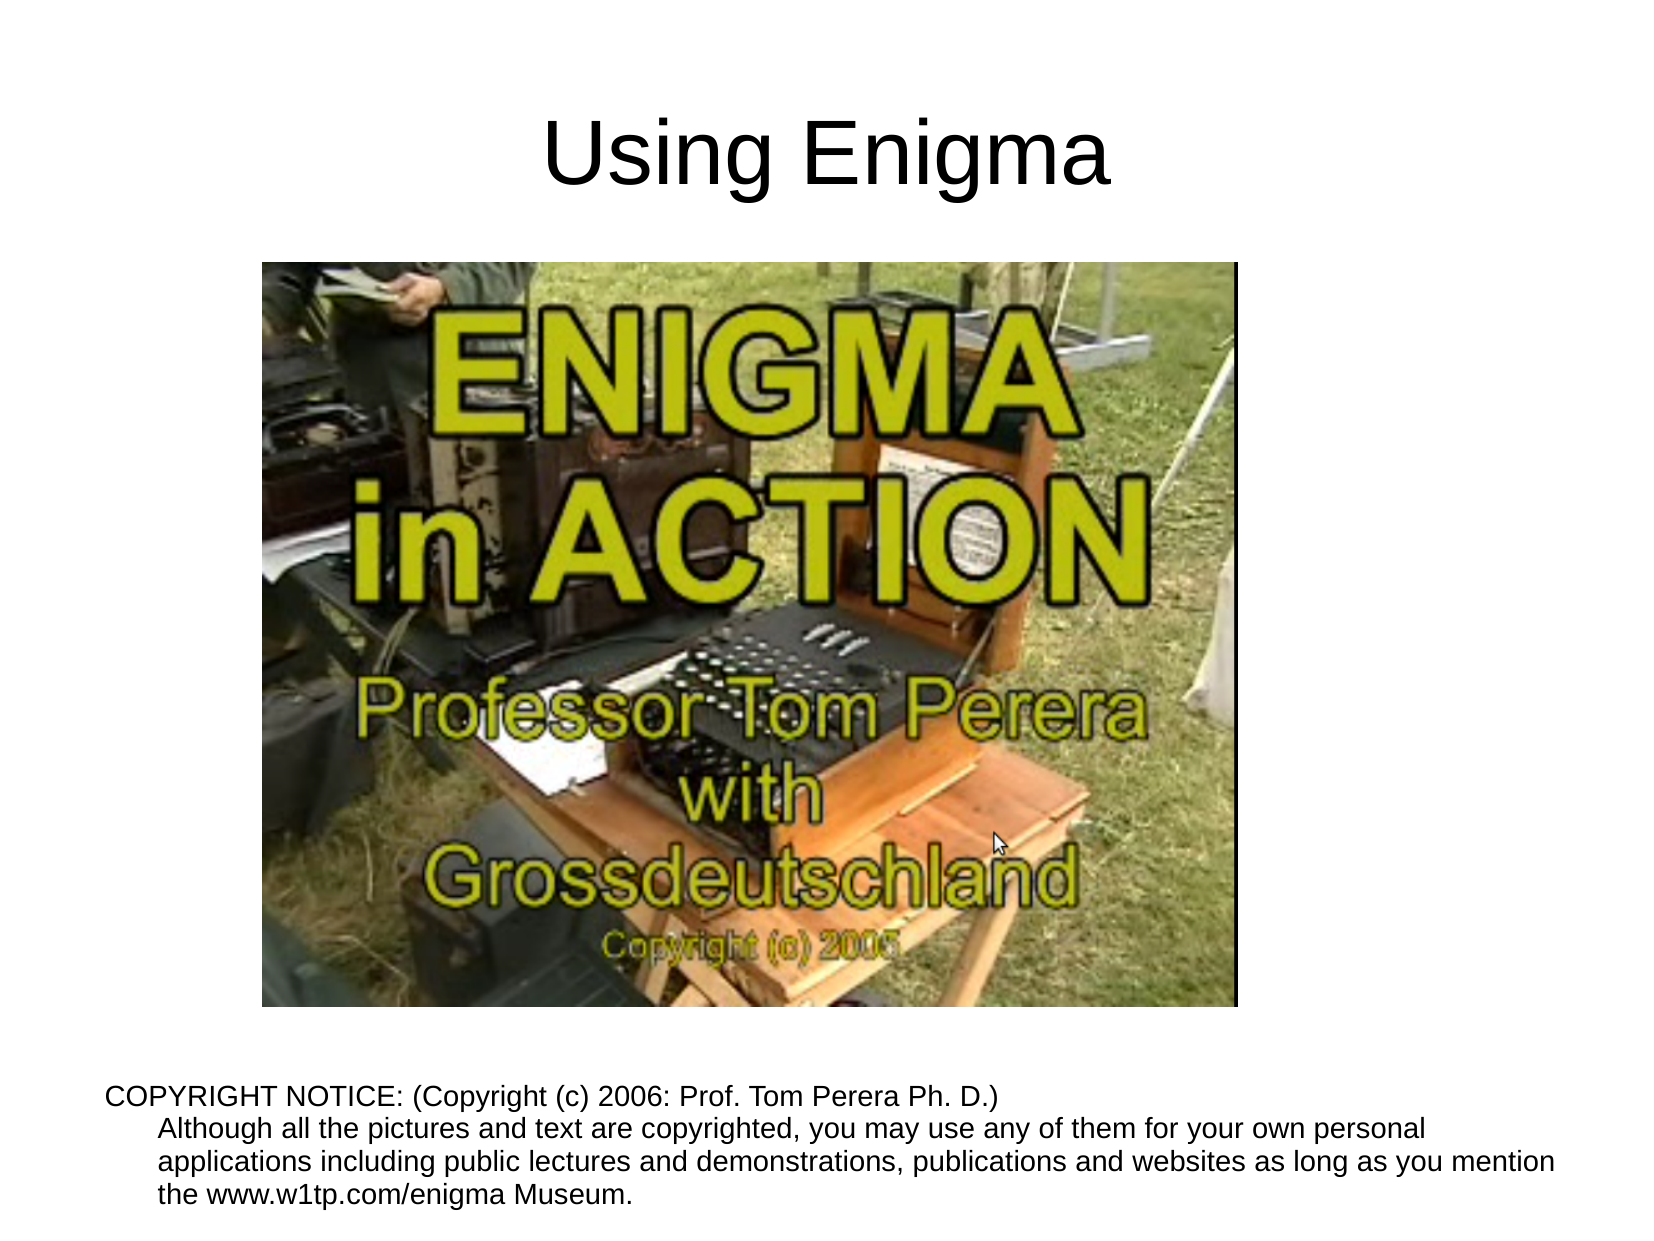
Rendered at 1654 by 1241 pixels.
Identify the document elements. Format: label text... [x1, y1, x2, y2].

list COPYRIGHT NOTICE: (Copyright (c) 2006: Prof. Tom Perera Ph. D.) Although all the pictures and text are copyrighted, you may use any of them for your own personal applications including public lectures and demonstrations, publications and websites as long as you mention the www.w1tp.com/enigma Museum. [86, 1079, 1576, 1236]
title Using Enigma [82, 56, 1571, 250]
picture [262, 262, 1238, 1008]
